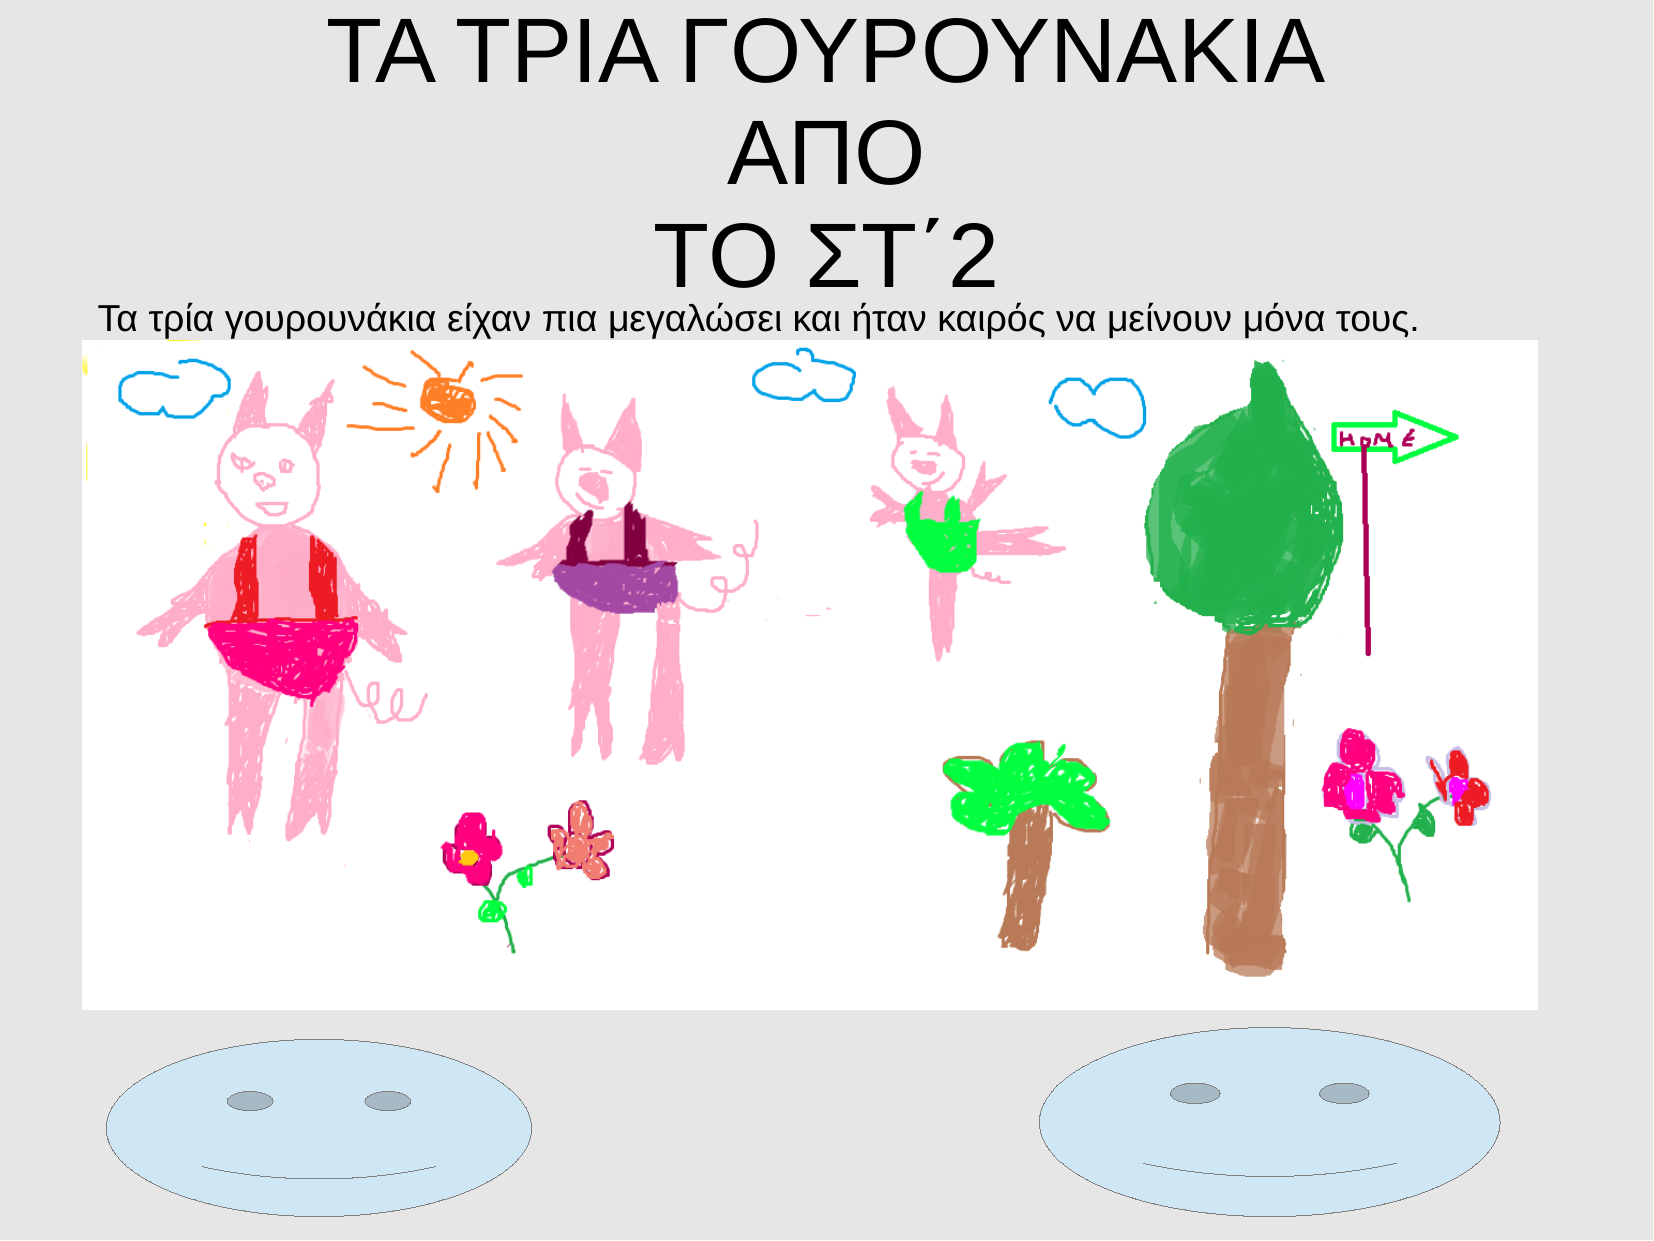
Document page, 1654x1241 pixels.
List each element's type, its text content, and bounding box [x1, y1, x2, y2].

text_box Τα τρία γουρουνάκια είχαν πια μεγαλώσει και ήταν καιρός να μείνουν μόνα τους. [82, 290, 1538, 340]
text_box [1039, 1027, 1501, 1217]
text_box [106, 1039, 532, 1217]
picture [82, 340, 1538, 1010]
title ΤΑ ΤΡΙΑ ΓΟΥΡΟΥΝΑΚΙΑ ΑΠΟ ΤΟ ΣΤ΄2 [82, 0, 1571, 307]
